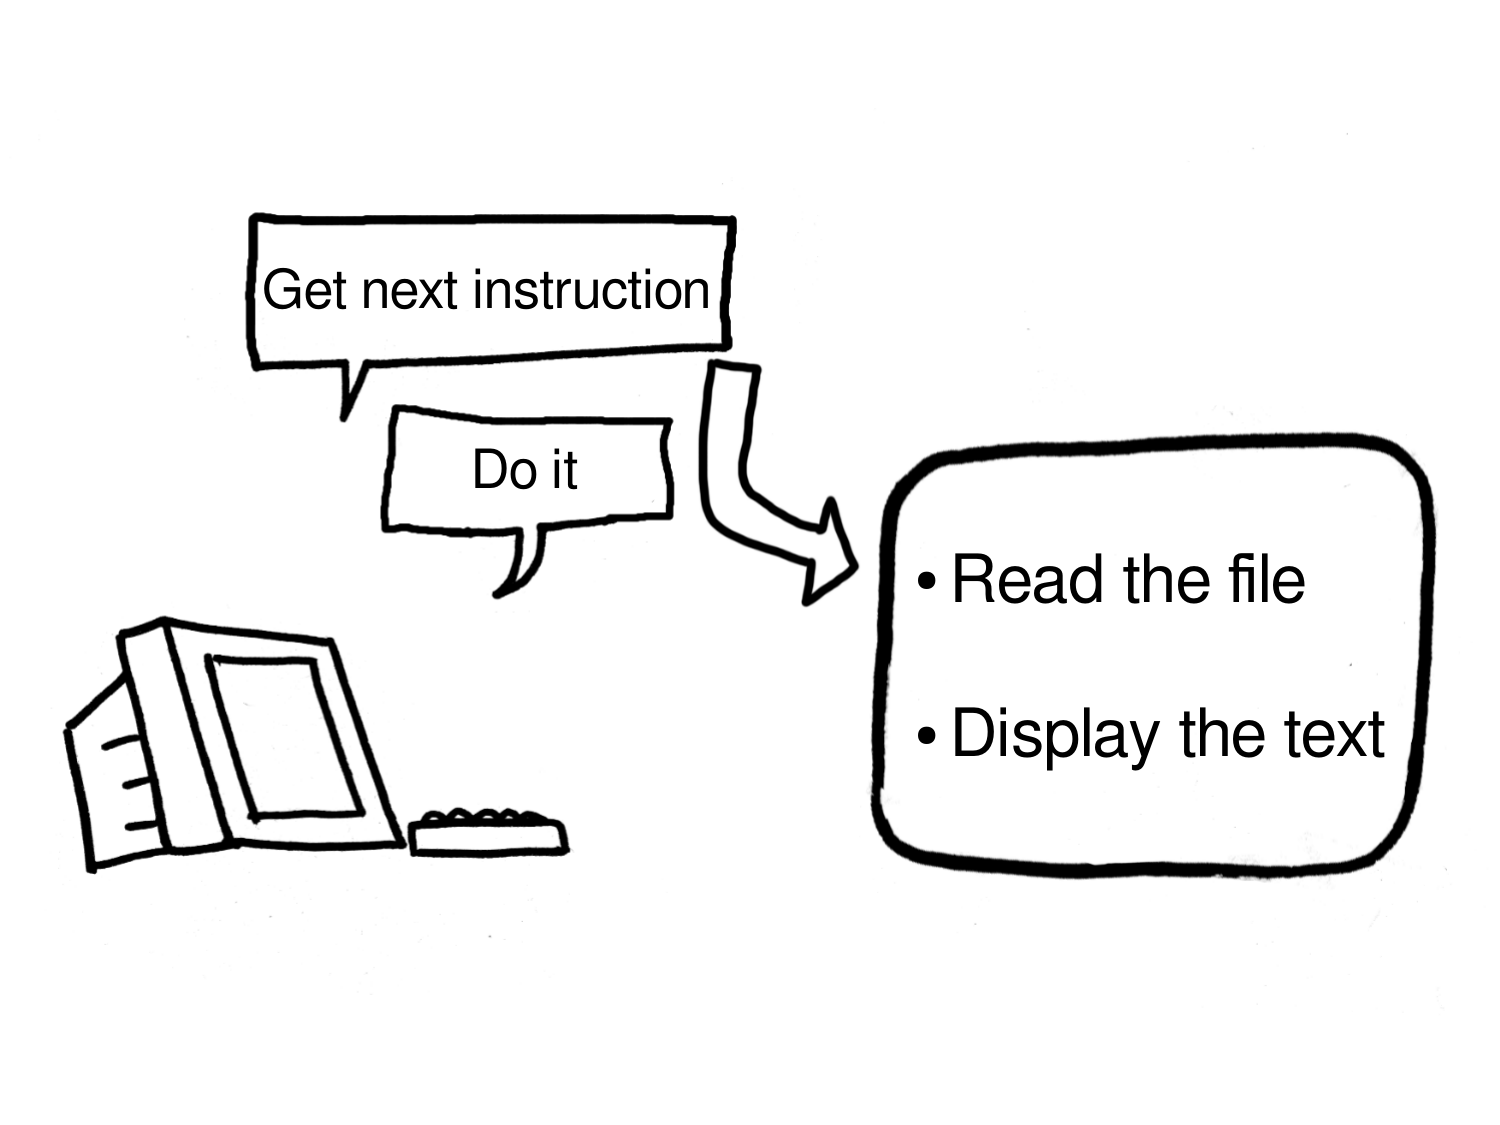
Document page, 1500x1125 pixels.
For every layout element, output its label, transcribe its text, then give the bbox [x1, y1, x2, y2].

text_box Read the file Display the text [900, 435, 1426, 886]
picture [0, 108, 1500, 1017]
text_box Do it [375, 404, 676, 540]
text_box Get next instruction [240, 210, 736, 376]
